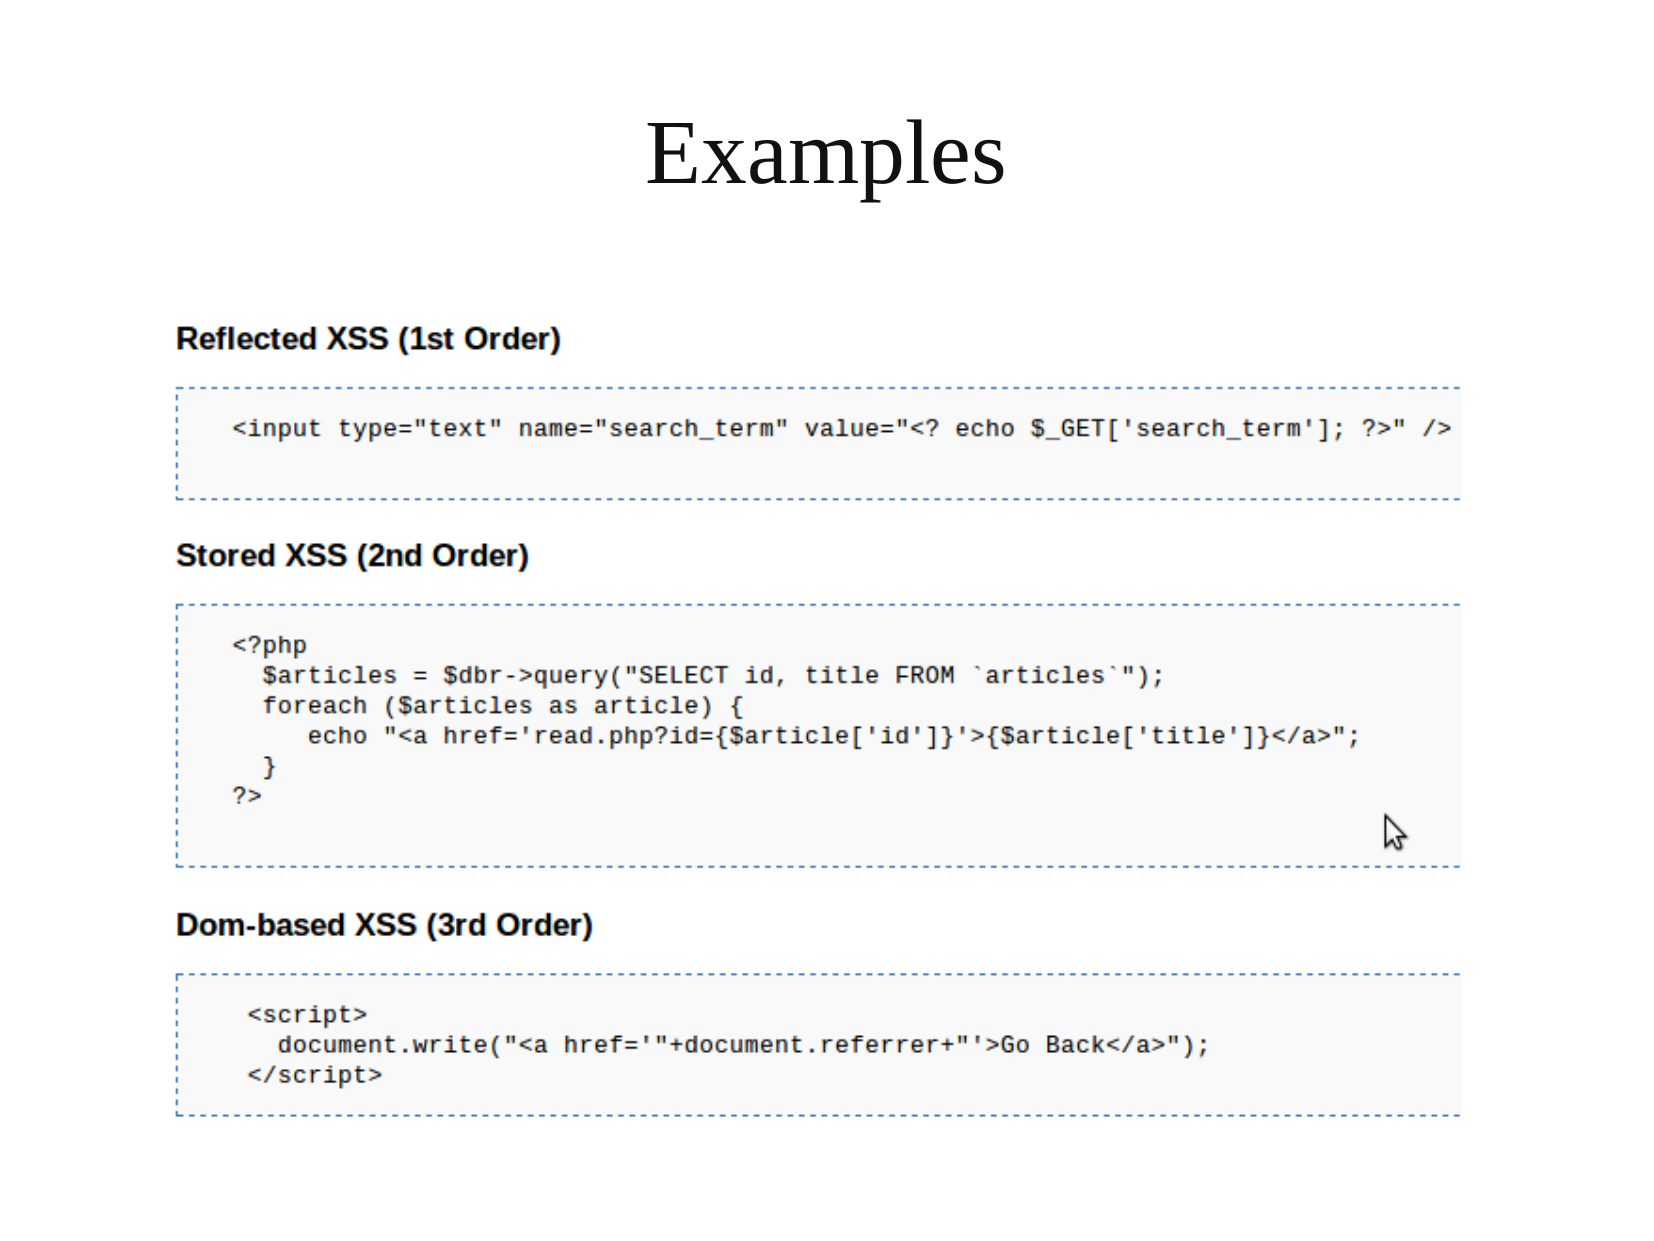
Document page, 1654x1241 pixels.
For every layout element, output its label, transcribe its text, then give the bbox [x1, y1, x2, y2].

title Examples [82, 49, 1571, 257]
picture [165, 314, 1462, 1134]
